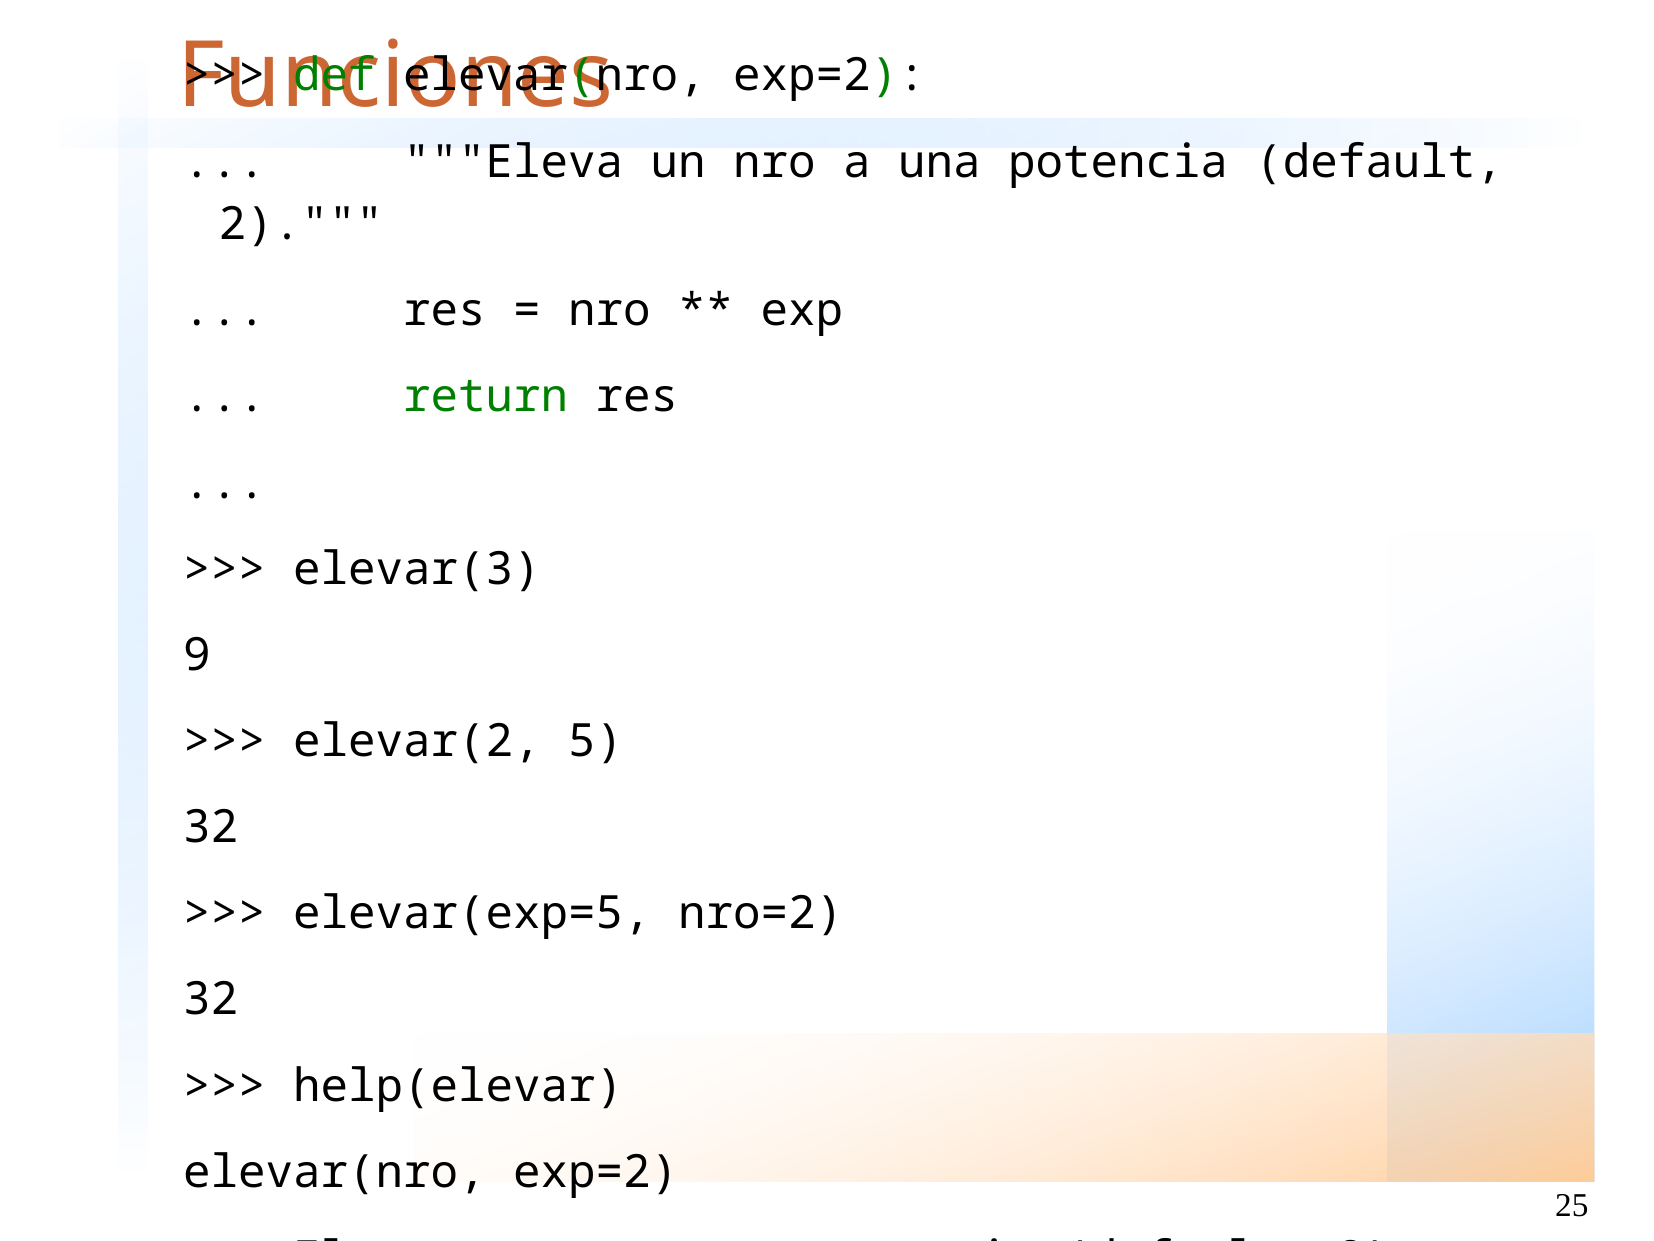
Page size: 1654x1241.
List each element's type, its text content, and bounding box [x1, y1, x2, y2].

text_box >>> def elevar(nro, exp=2): ... """Eleva un nro a una potencia (default, 2).""" ... res = nro ** exp ... return res ... >>> elevar(3) 9 >>> elevar(2, 5) 32 >>> elevar(exp=5, nro=2) 32 >>> help(elevar) elevar(nro, exp=2) Eleva un nro a una potencia (default, 2). [147, 147, 1595, 1182]
title Funciones [177, 18, 1595, 123]
